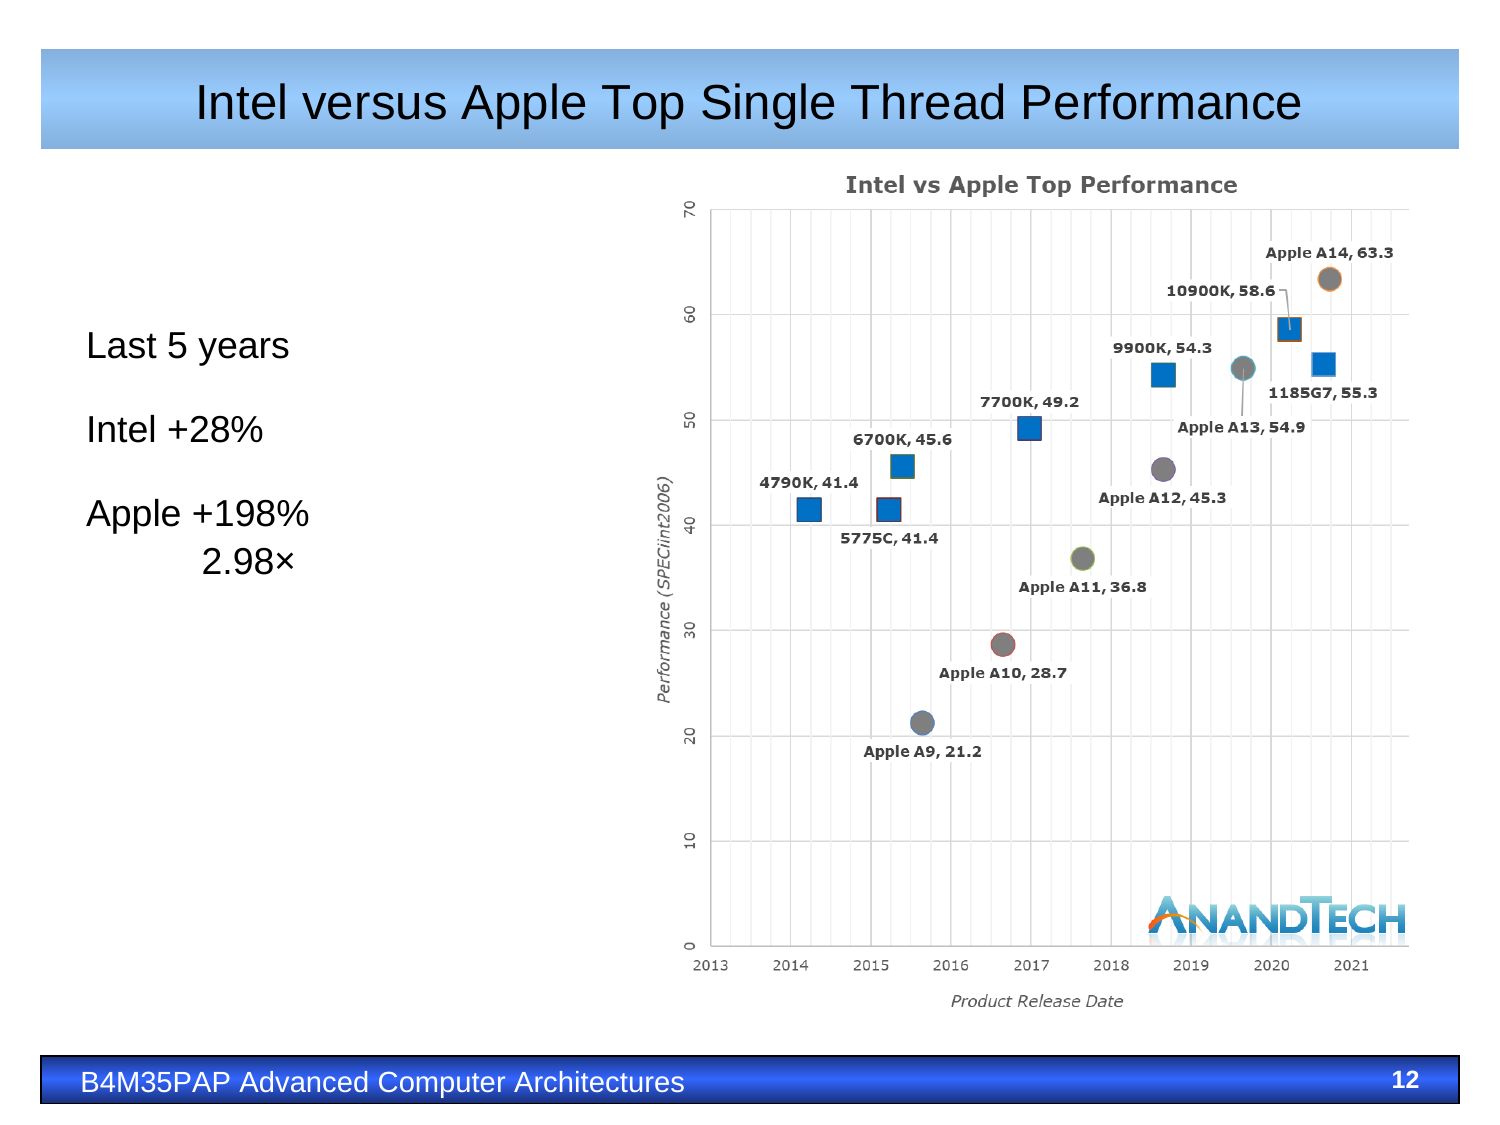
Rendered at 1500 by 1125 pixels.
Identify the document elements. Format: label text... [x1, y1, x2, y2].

title Intel versus Apple Top Single Thread Performance [41, 49, 1459, 149]
text_box Last 5 years Intel +28% Apple +198% 2.98× [71, 317, 448, 763]
picture [635, 155, 1437, 1022]
